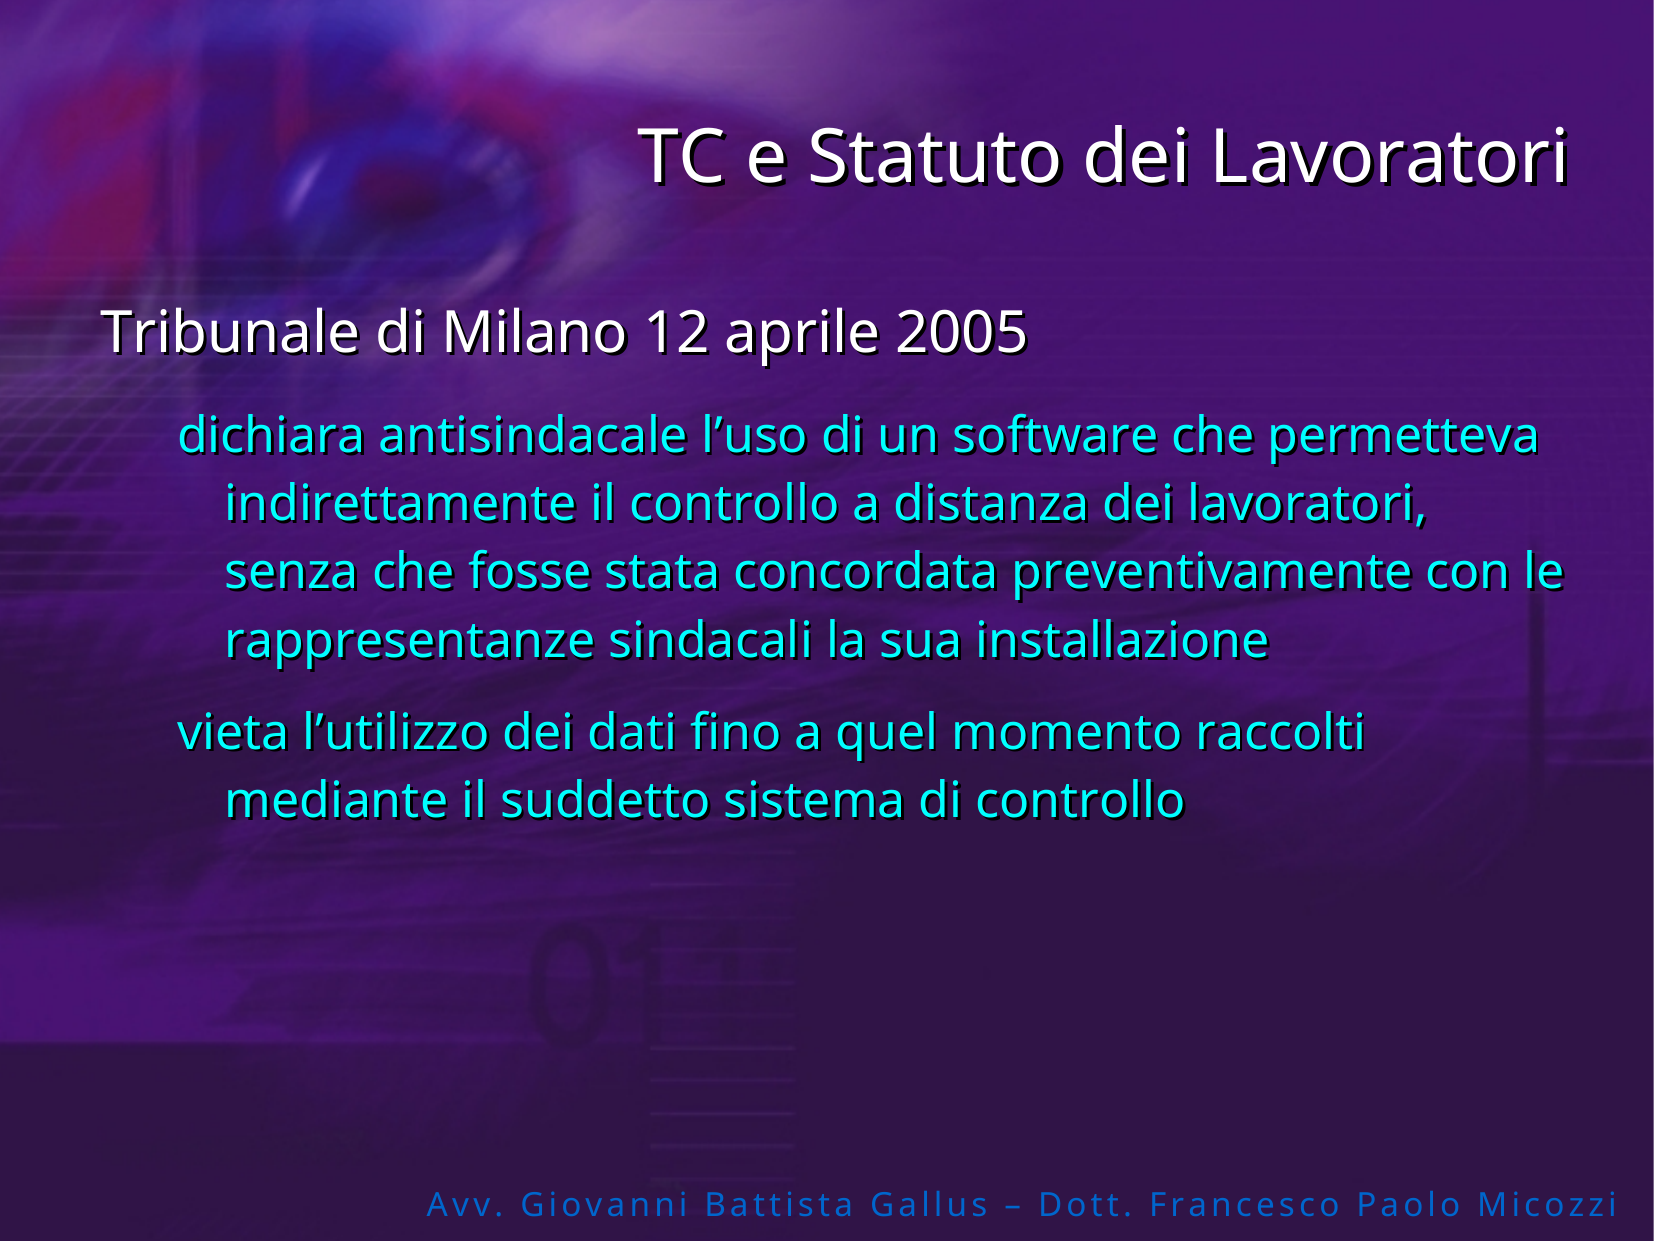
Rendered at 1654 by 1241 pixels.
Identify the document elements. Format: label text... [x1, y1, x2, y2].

picture [0, 0, 1654, 1241]
title TC e Statuto dei Lavoratori [82, 49, 1571, 257]
list Tribunale di Milano 12 aprile 2005 dichiara antisindacale l’uso di un software che permetteva indirettamente il controllo a distanza dei lavoratori, senza che fosse stata concordata preventivamente con le rappresentanze sindacali la sua installazione vieta l’utilizzo dei dati fino a quel momento raccolti mediante il suddetto sistema di controllo [82, 290, 1571, 1109]
